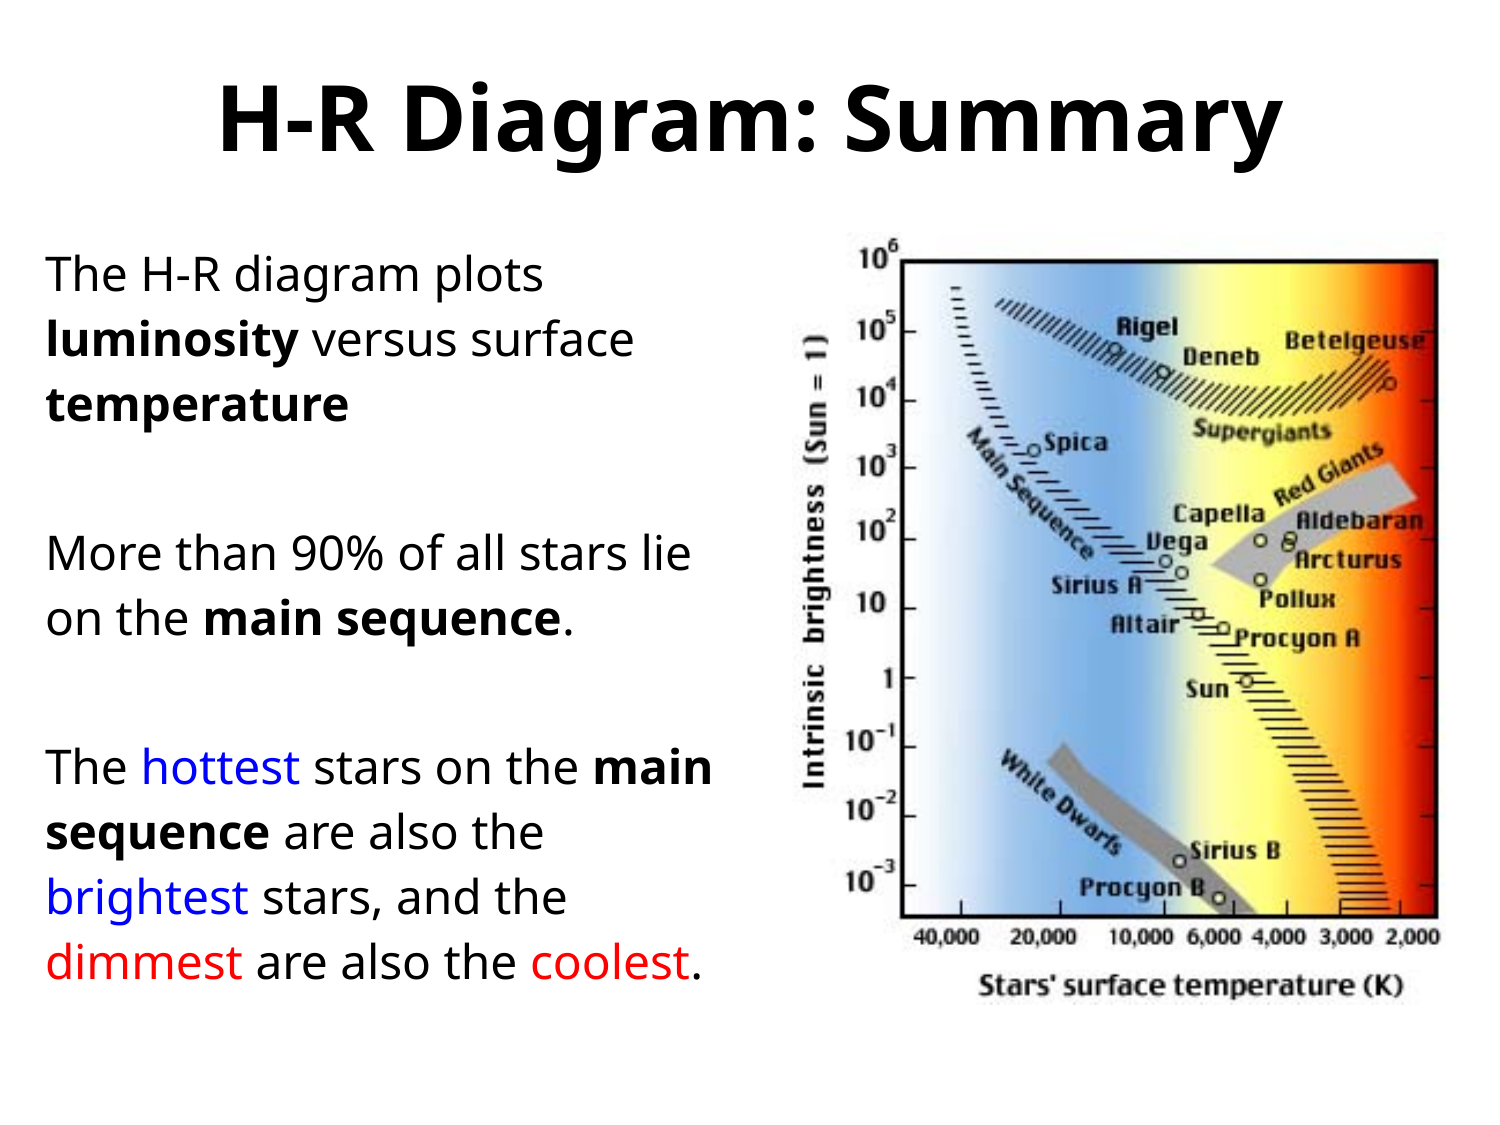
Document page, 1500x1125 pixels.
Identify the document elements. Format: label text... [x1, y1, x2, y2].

title H-R Diagram: Summary [30, 62, 1471, 170]
picture [792, 232, 1446, 1005]
list The H-R diagram plots luminosity versus surface temperature More than 90% of all stars lie on the main sequence. The hottest stars on the main sequence are also the brightest stars, and the dimmest are also the coolest. [30, 232, 733, 1006]
